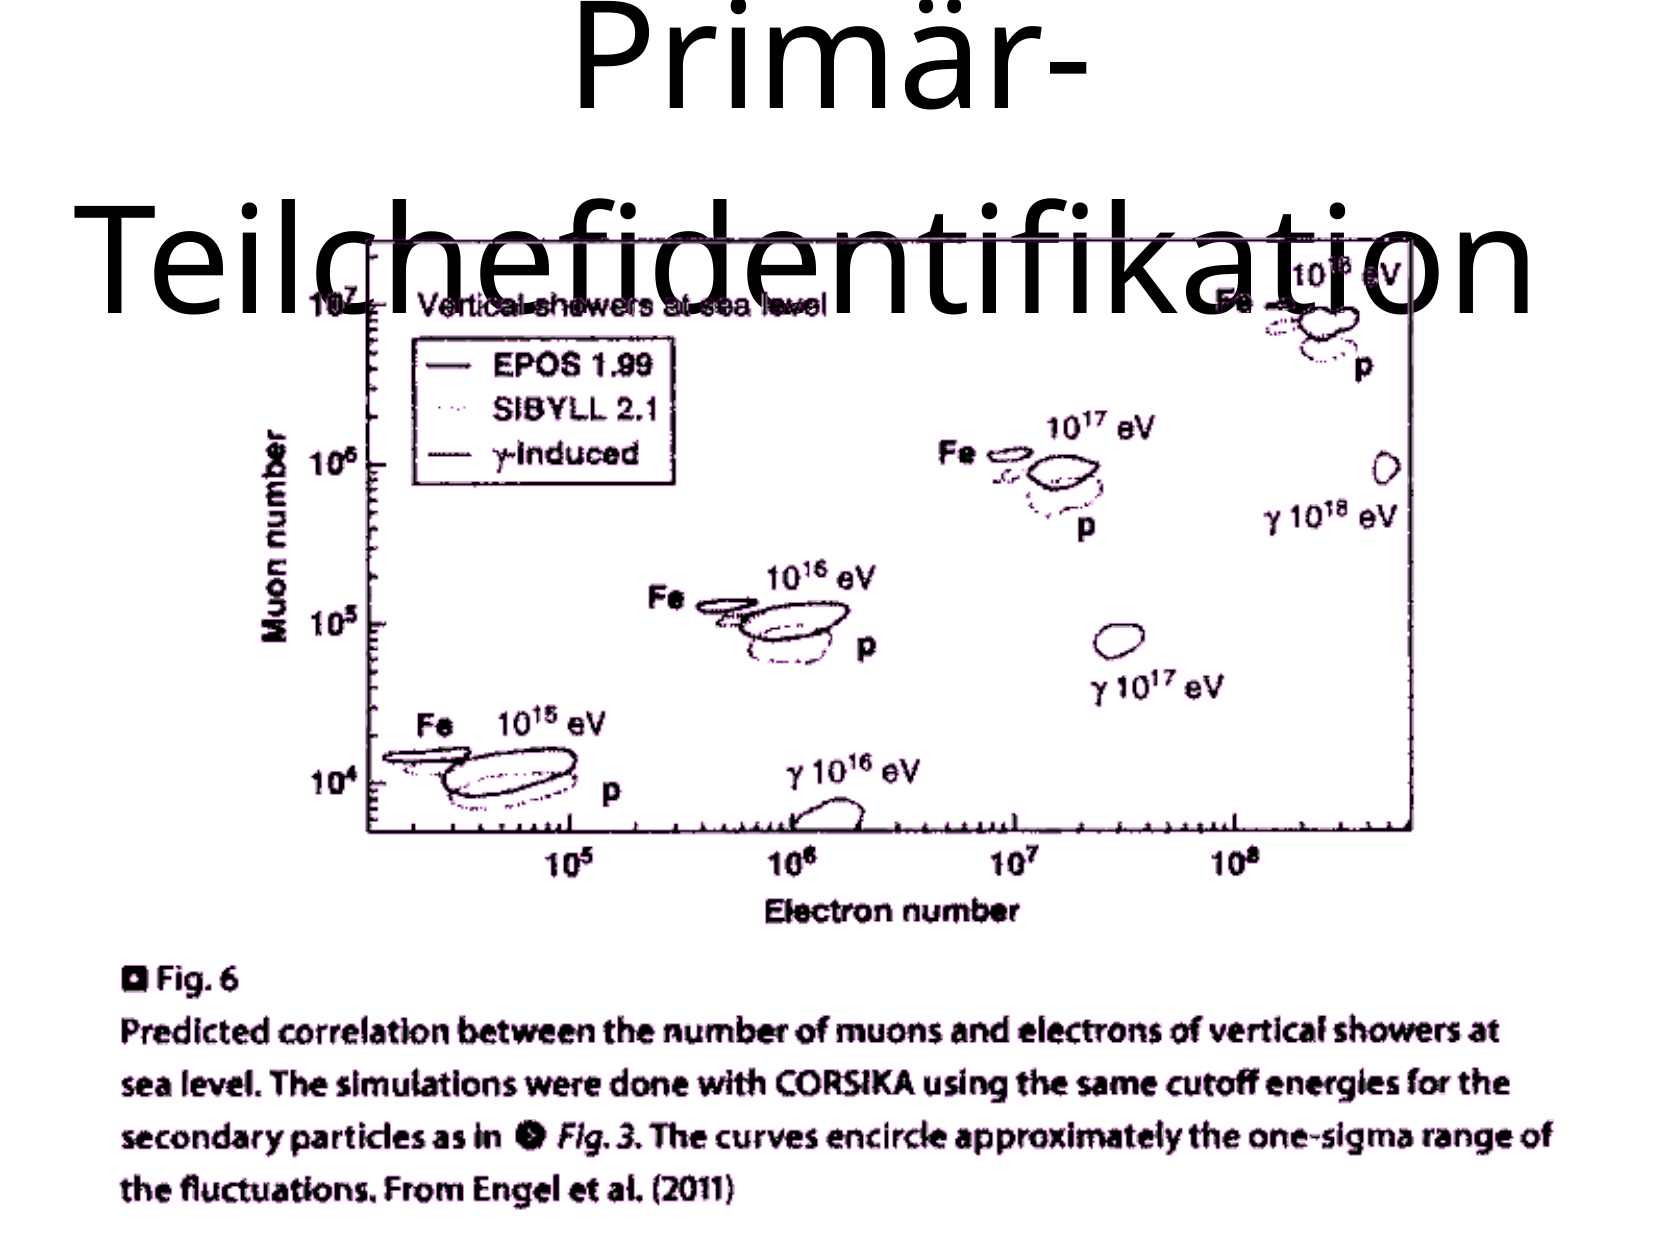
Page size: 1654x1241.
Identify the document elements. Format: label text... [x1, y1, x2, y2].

title Primär-Teilchefidentifikation [29, 49, 1625, 257]
picture [118, 236, 1556, 1212]
